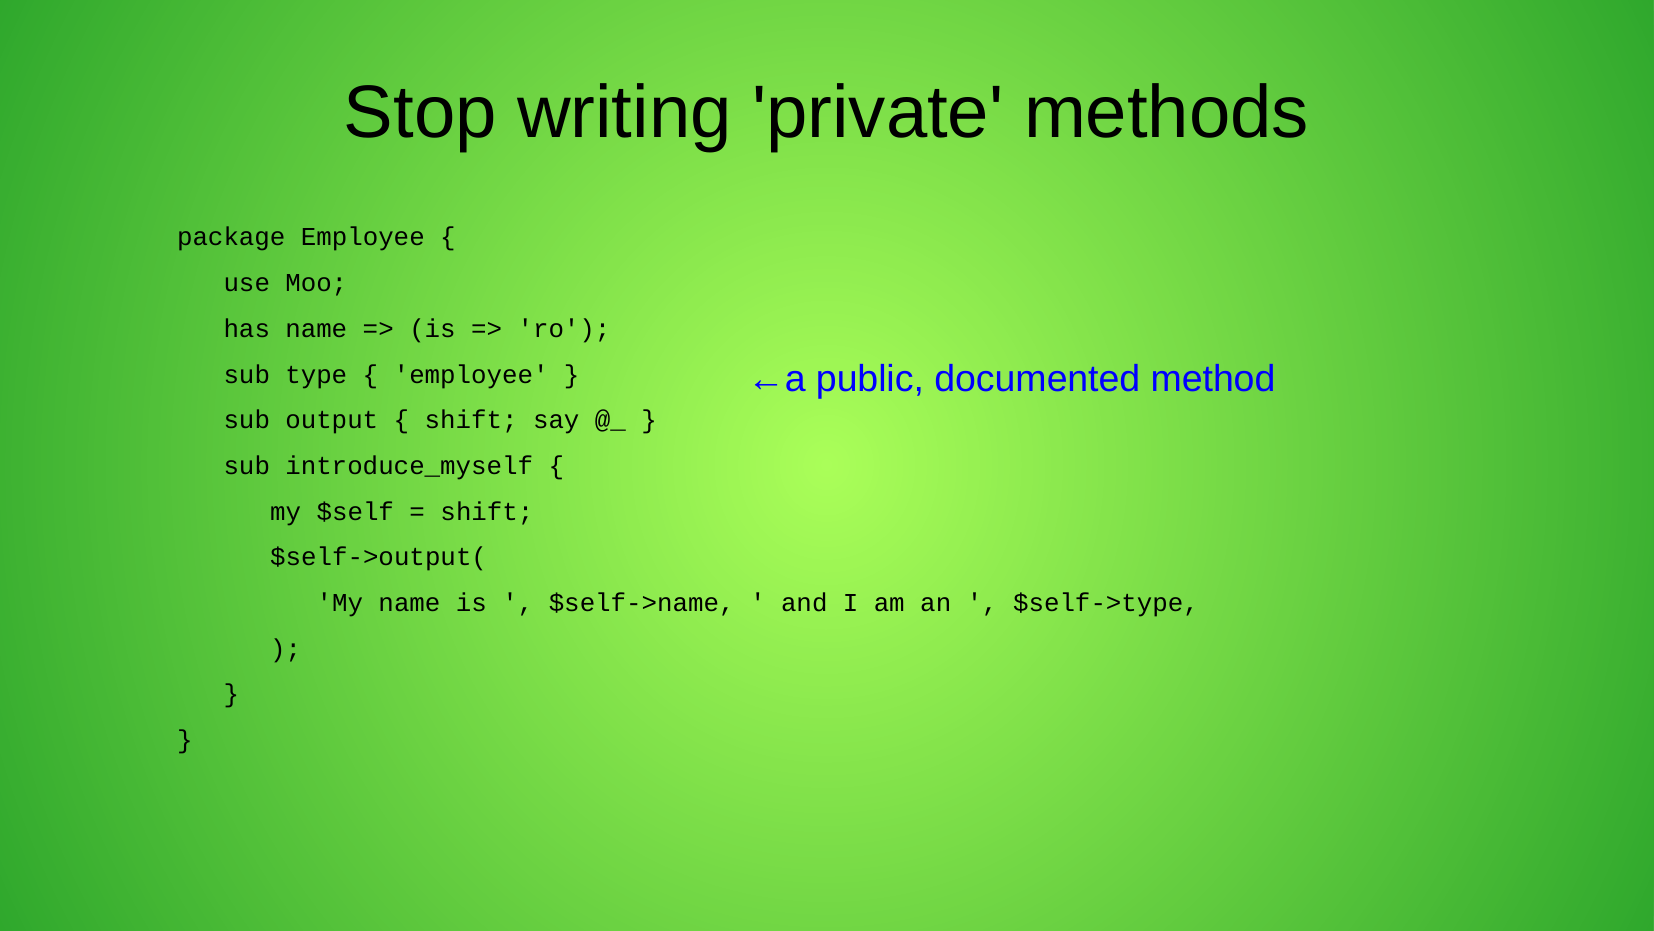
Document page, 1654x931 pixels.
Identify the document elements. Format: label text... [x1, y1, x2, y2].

list package Employee { use Moo; has name => (is => 'ro'); sub type { 'employee' } sub output { shift; say @_ } sub introduce_myself { my $self = shift; $self->output( 'My name is ', $self->name, ' and I am an ', $self->type, ); } } [177, 224, 1571, 764]
title Stop writing 'private' methods [82, 35, 1571, 189]
text_box ←a public, documented method [732, 349, 1512, 407]
